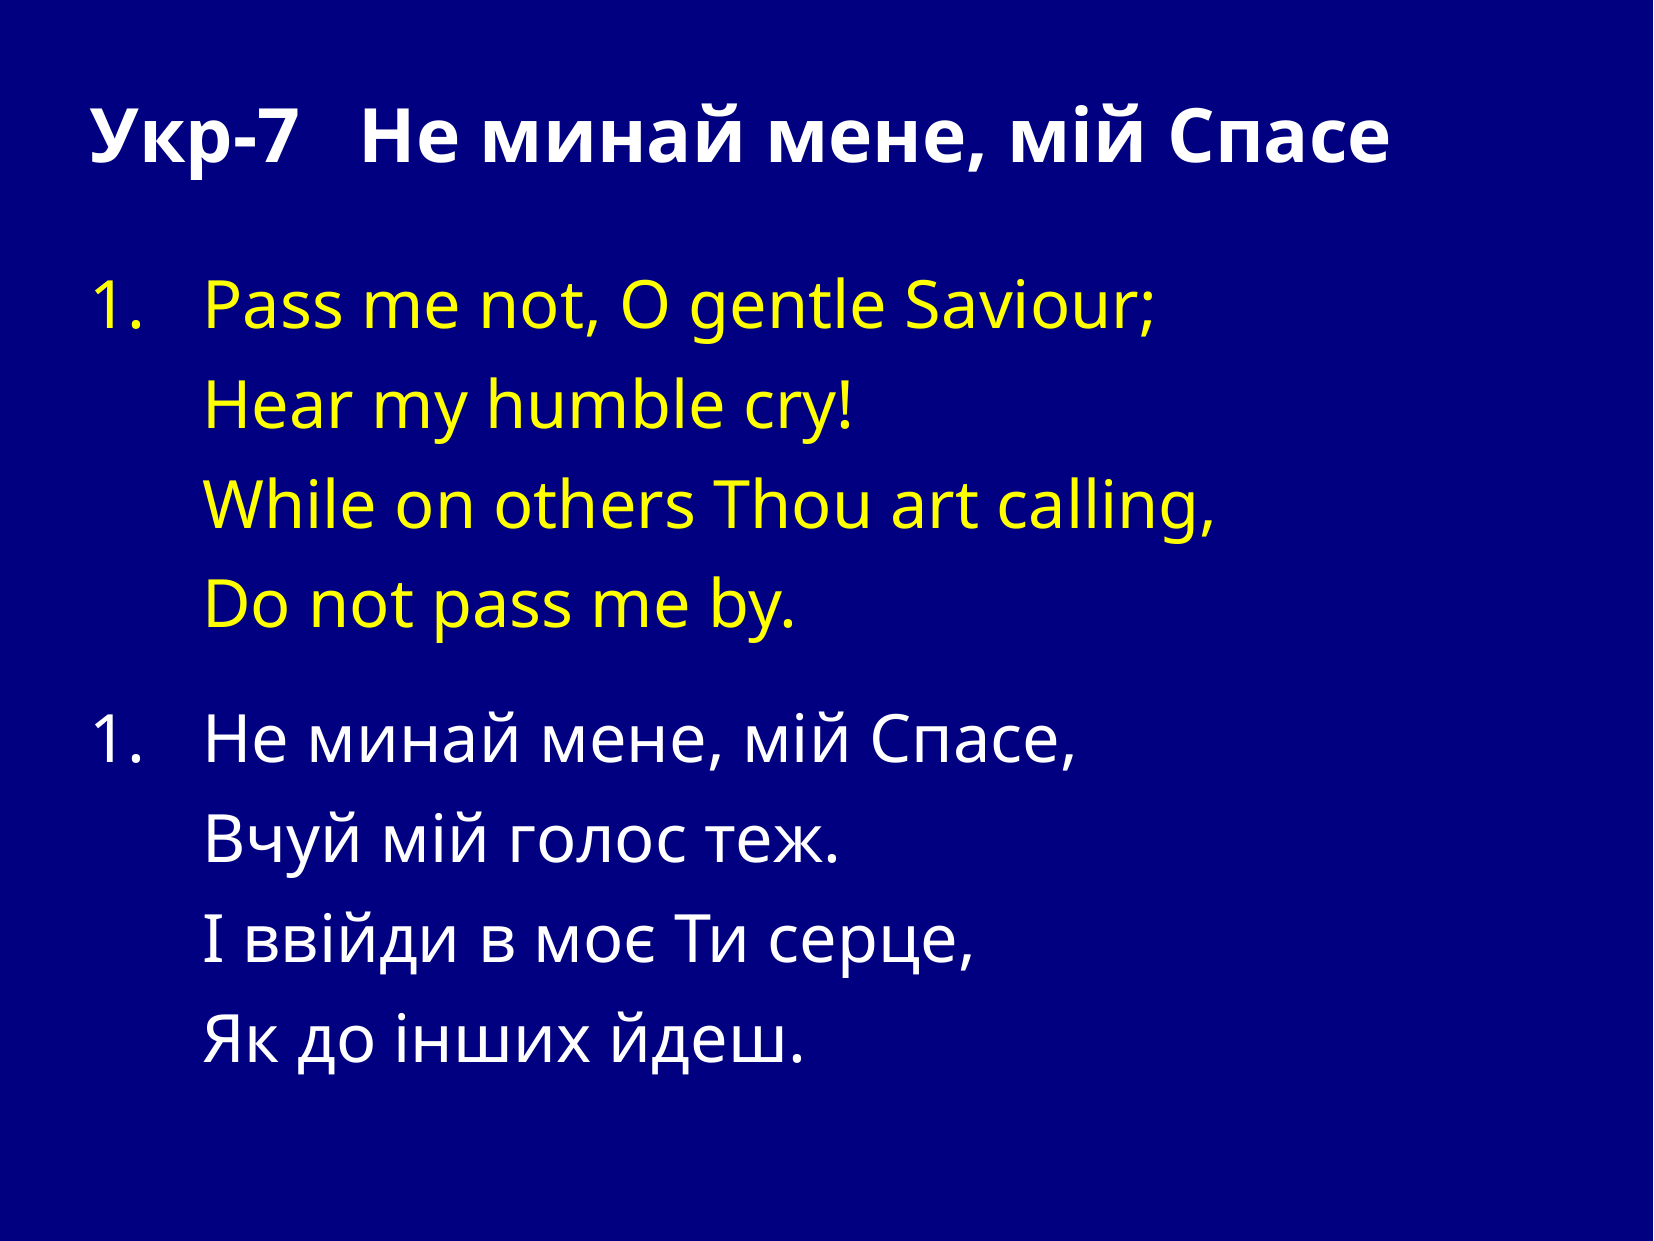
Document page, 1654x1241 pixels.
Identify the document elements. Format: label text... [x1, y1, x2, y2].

text_box 1. Pass me not, O gentle Saviour; Hear my humble cry! While on others Thou art calling, Do not pass me by. [75, 188, 1576, 638]
text_box 1. Не минай мене, мій Спасе, Вчуй мій голос теж. І ввійди в моє Ти серце, Як до інших йдеш. [75, 675, 1576, 1163]
text_box Укр-7 Не минай мене, мій Спасе [75, 75, 1576, 188]
